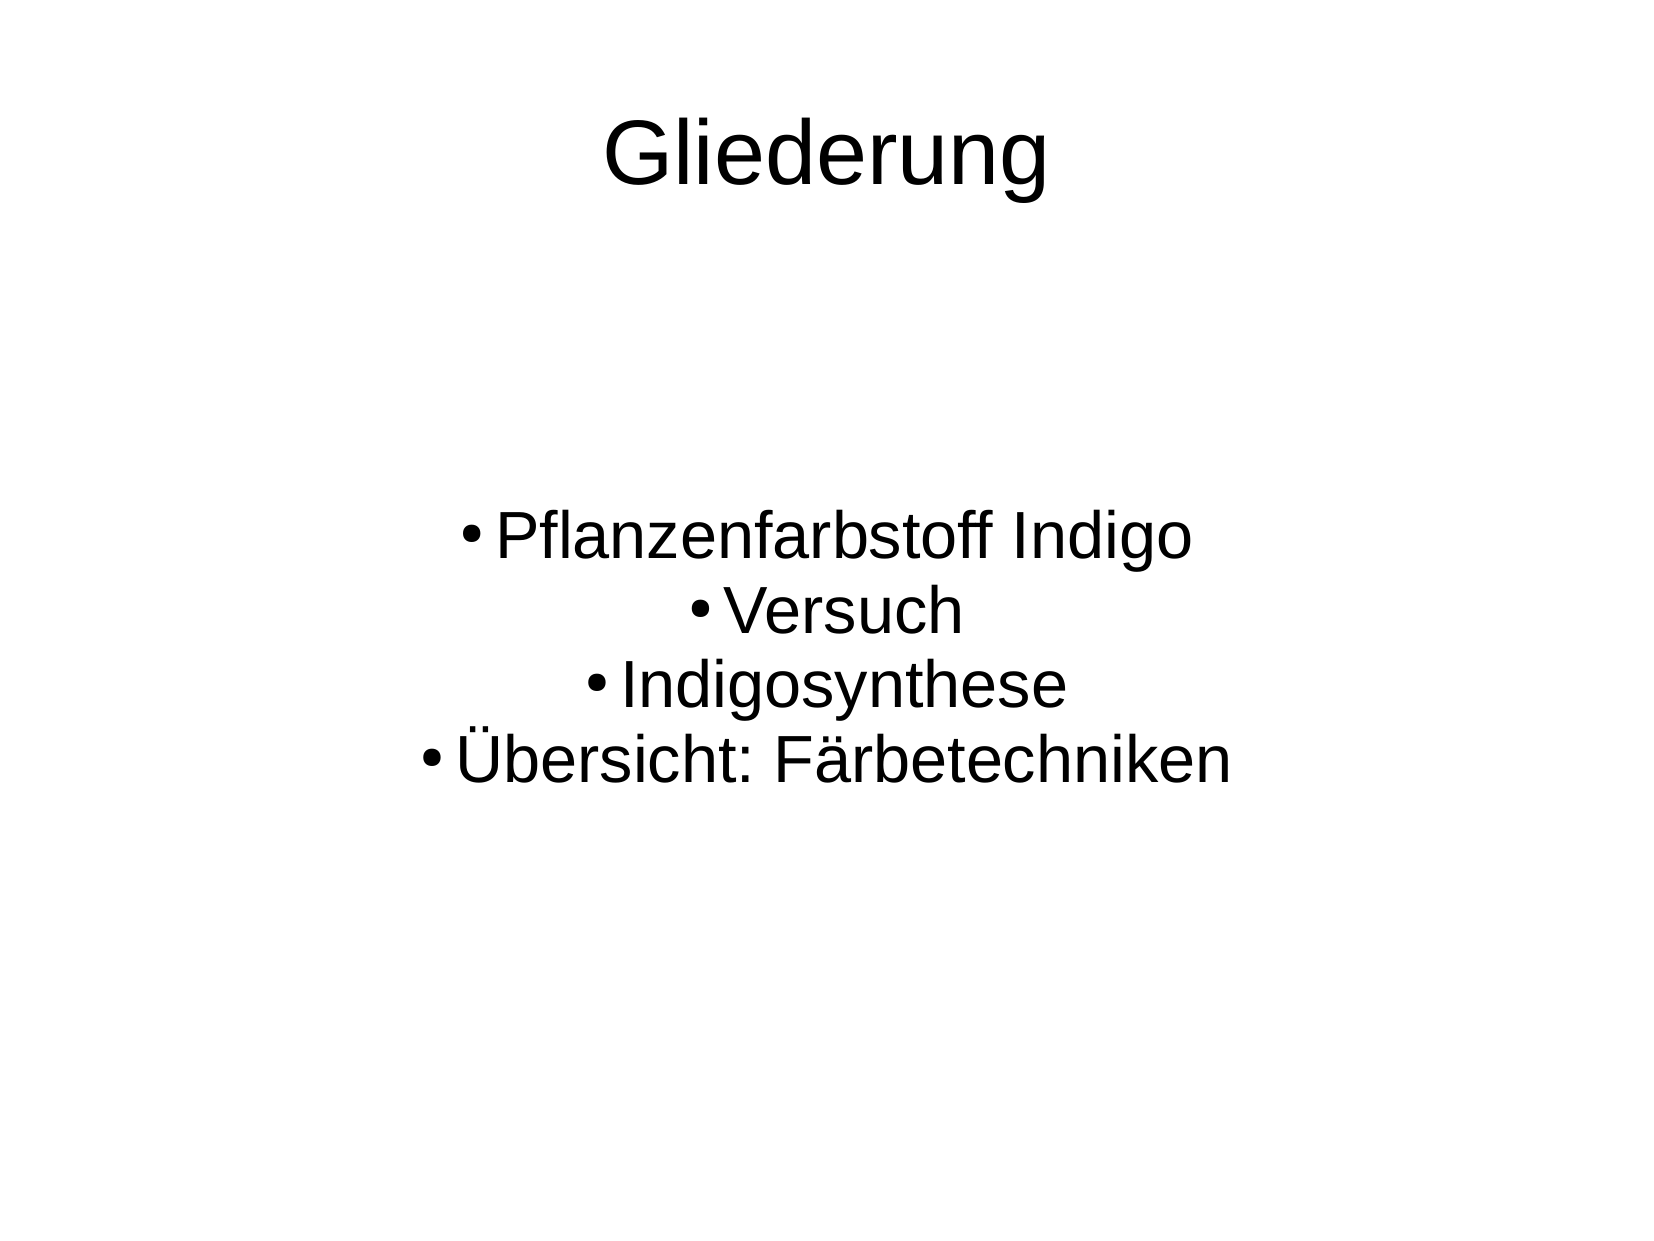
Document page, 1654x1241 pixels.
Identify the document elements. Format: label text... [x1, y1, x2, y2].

subtitle Pflanzenfarbstoff Indigo Versuch Indigosynthese Übersicht: Färbetechniken [82, 200, 1571, 1020]
title Gliederung [82, 49, 1571, 200]
